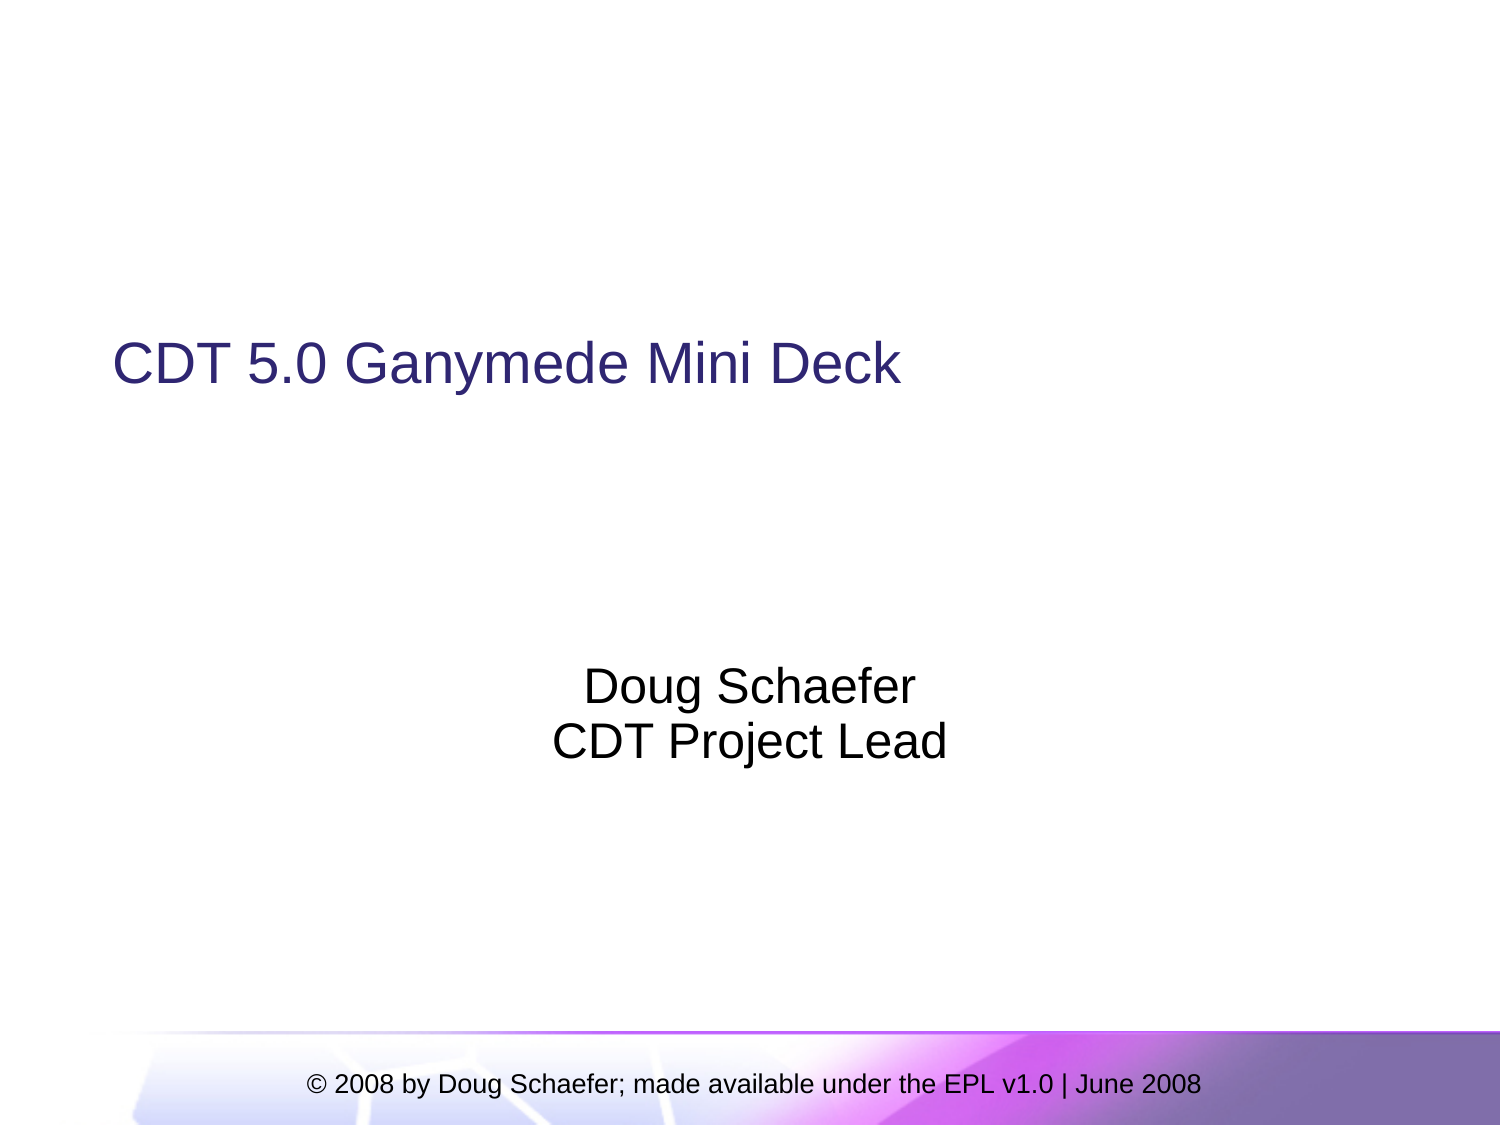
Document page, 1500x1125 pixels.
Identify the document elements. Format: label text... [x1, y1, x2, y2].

subtitle Doug Schaefer CDT Project Lead [225, 569, 1276, 858]
title CDT 5.0 Ganymede Mini Deck [112, 269, 1388, 458]
picture [0, 1031, 1500, 1125]
